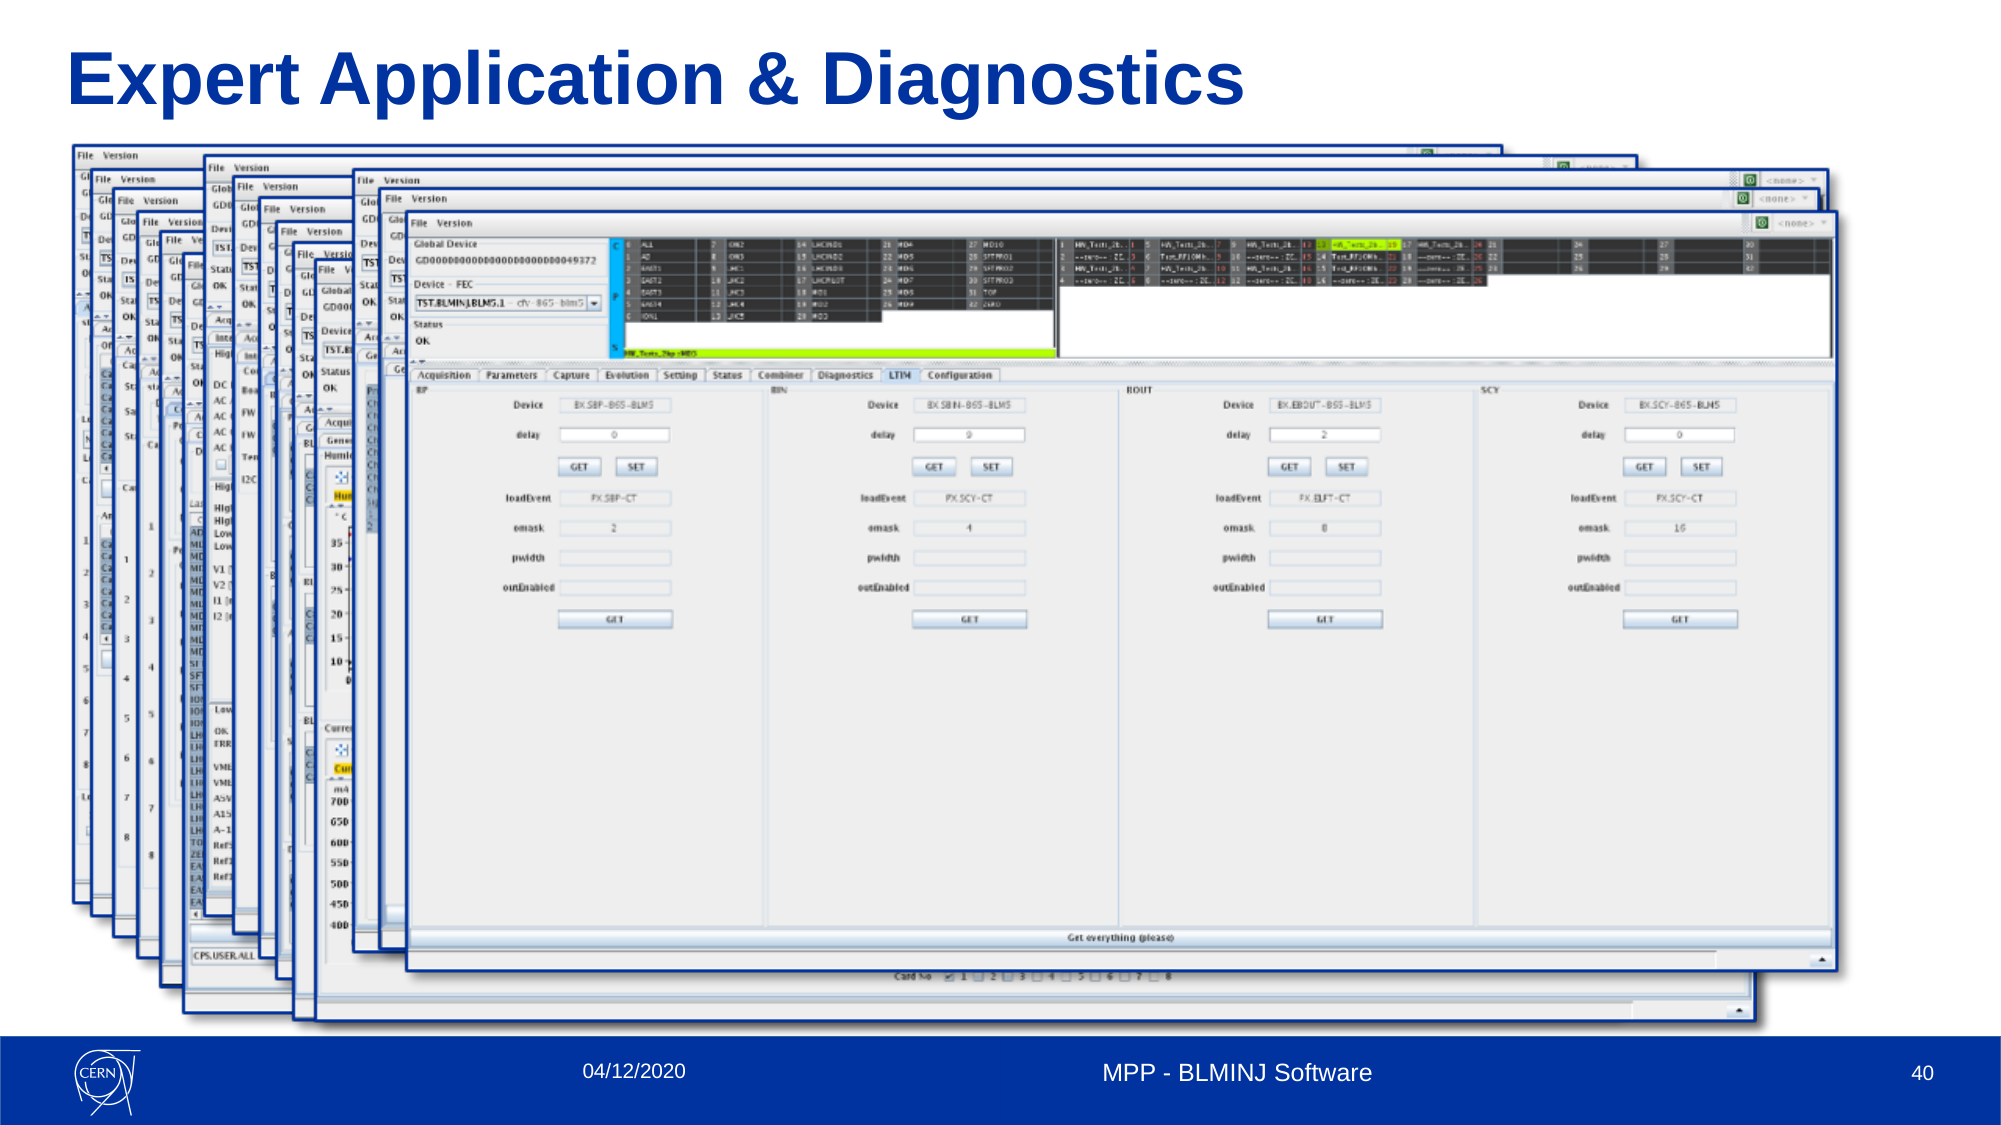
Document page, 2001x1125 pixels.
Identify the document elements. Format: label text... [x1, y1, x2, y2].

slide_number 40 [1822, 1042, 1935, 1103]
slide_number 04/12/2020 [571, 1043, 686, 1102]
title Expert Application & Diagnostics [66, 44, 1934, 135]
footer MPP - BLMINJ Software [698, 1043, 1777, 1103]
picture [1, 138, 2000, 1125]
